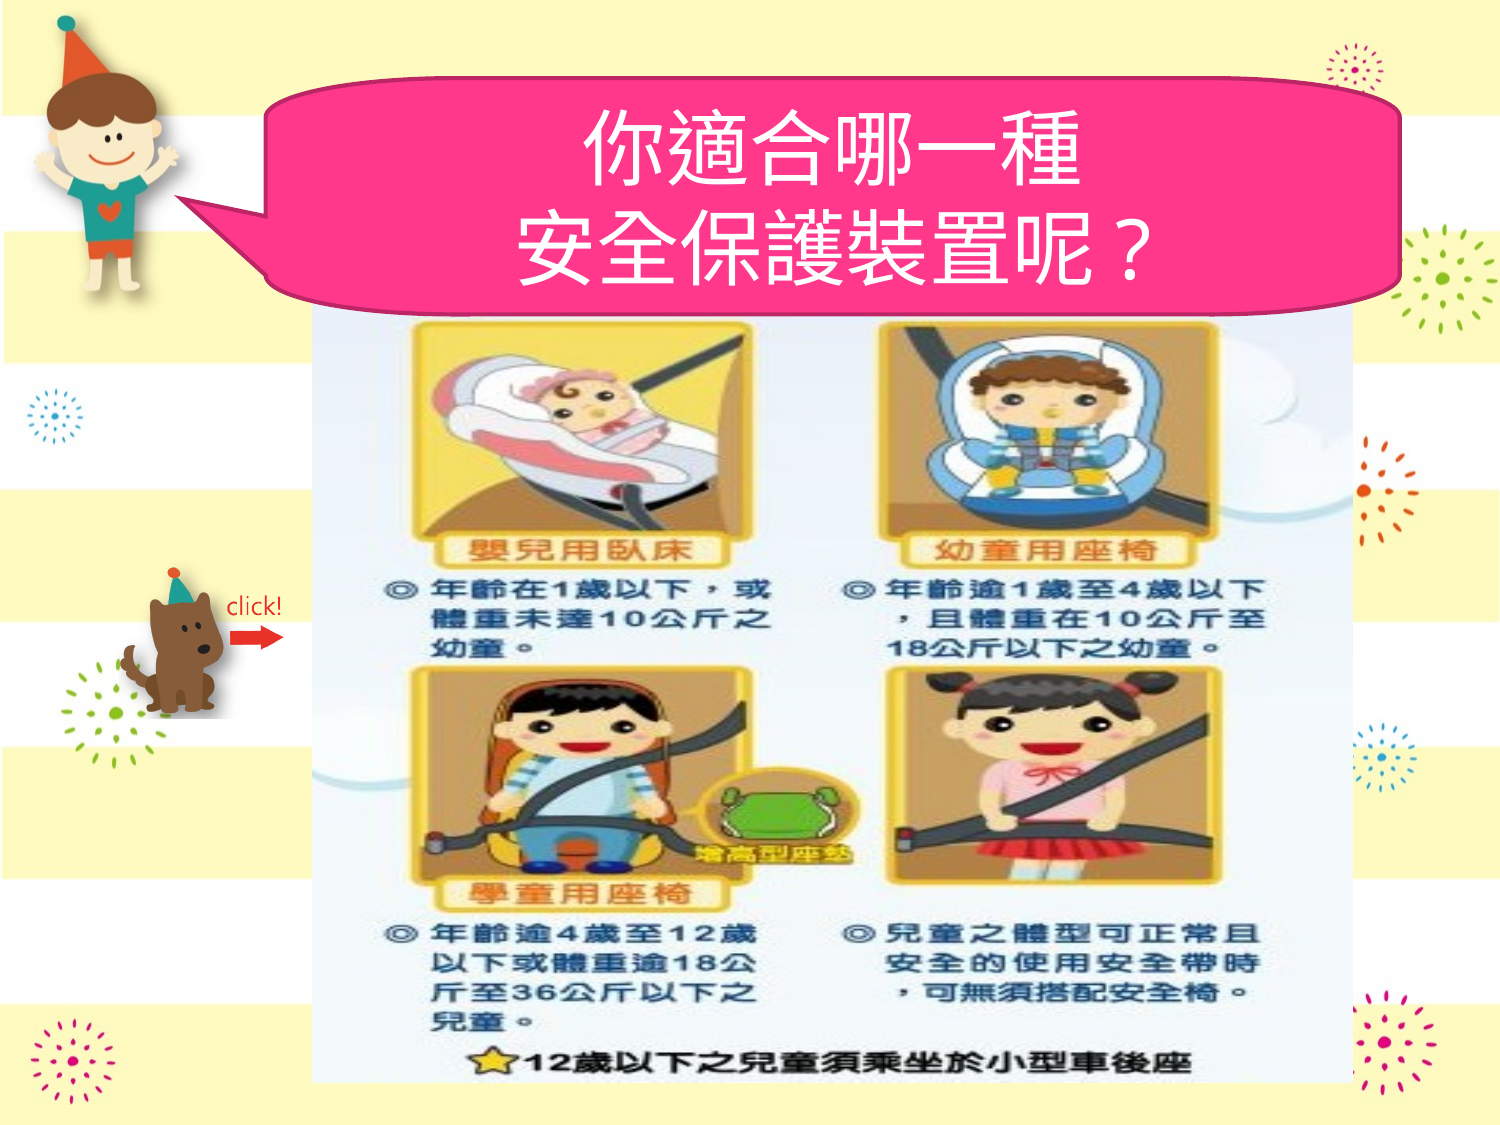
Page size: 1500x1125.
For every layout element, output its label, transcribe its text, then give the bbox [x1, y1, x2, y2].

picture [0, 0, 1500, 1125]
text_box 你適合哪一種 安全保護裝置呢? [181, 78, 1400, 315]
